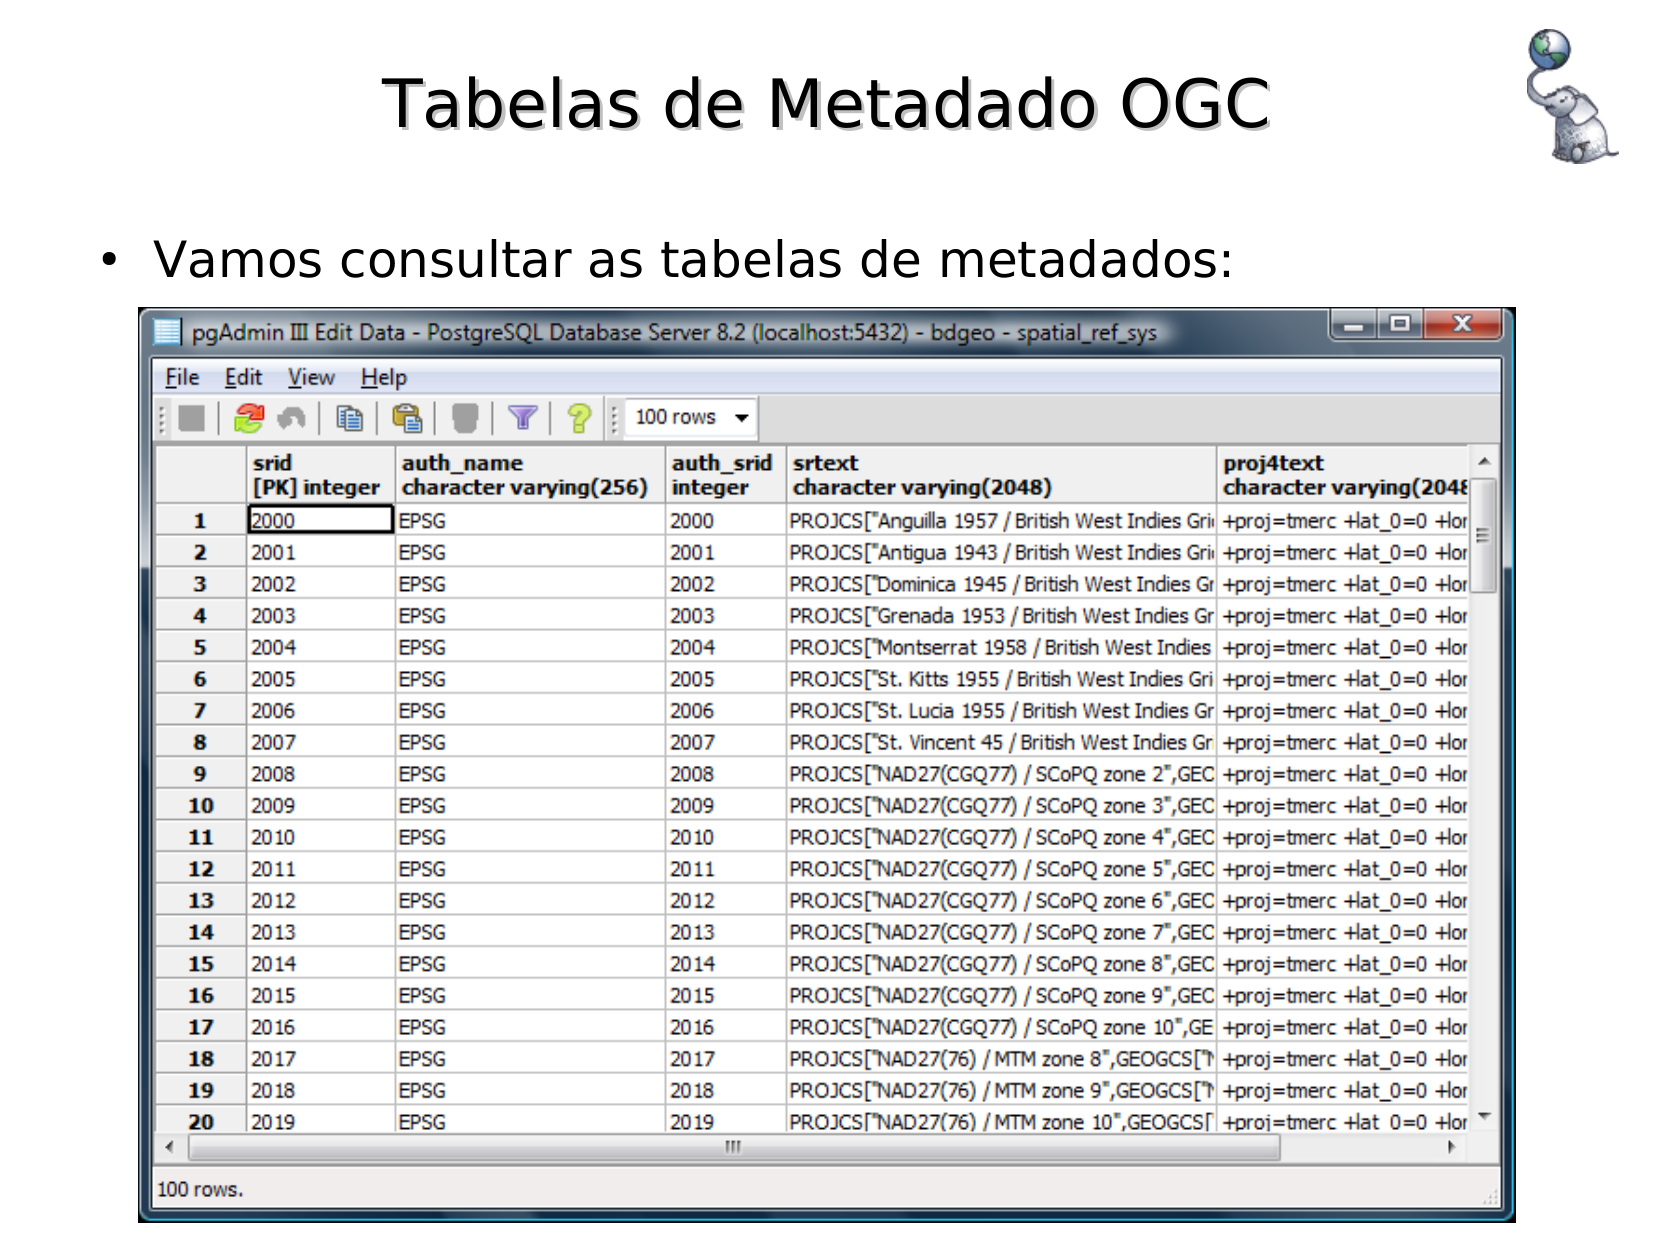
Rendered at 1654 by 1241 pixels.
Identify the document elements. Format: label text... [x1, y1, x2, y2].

title Tabelas de Metadado OGC [59, 25, 1595, 184]
picture [138, 307, 1516, 1223]
picture [1527, 29, 1619, 164]
list Vamos consultar as tabelas de metadados: [82, 231, 1571, 1050]
